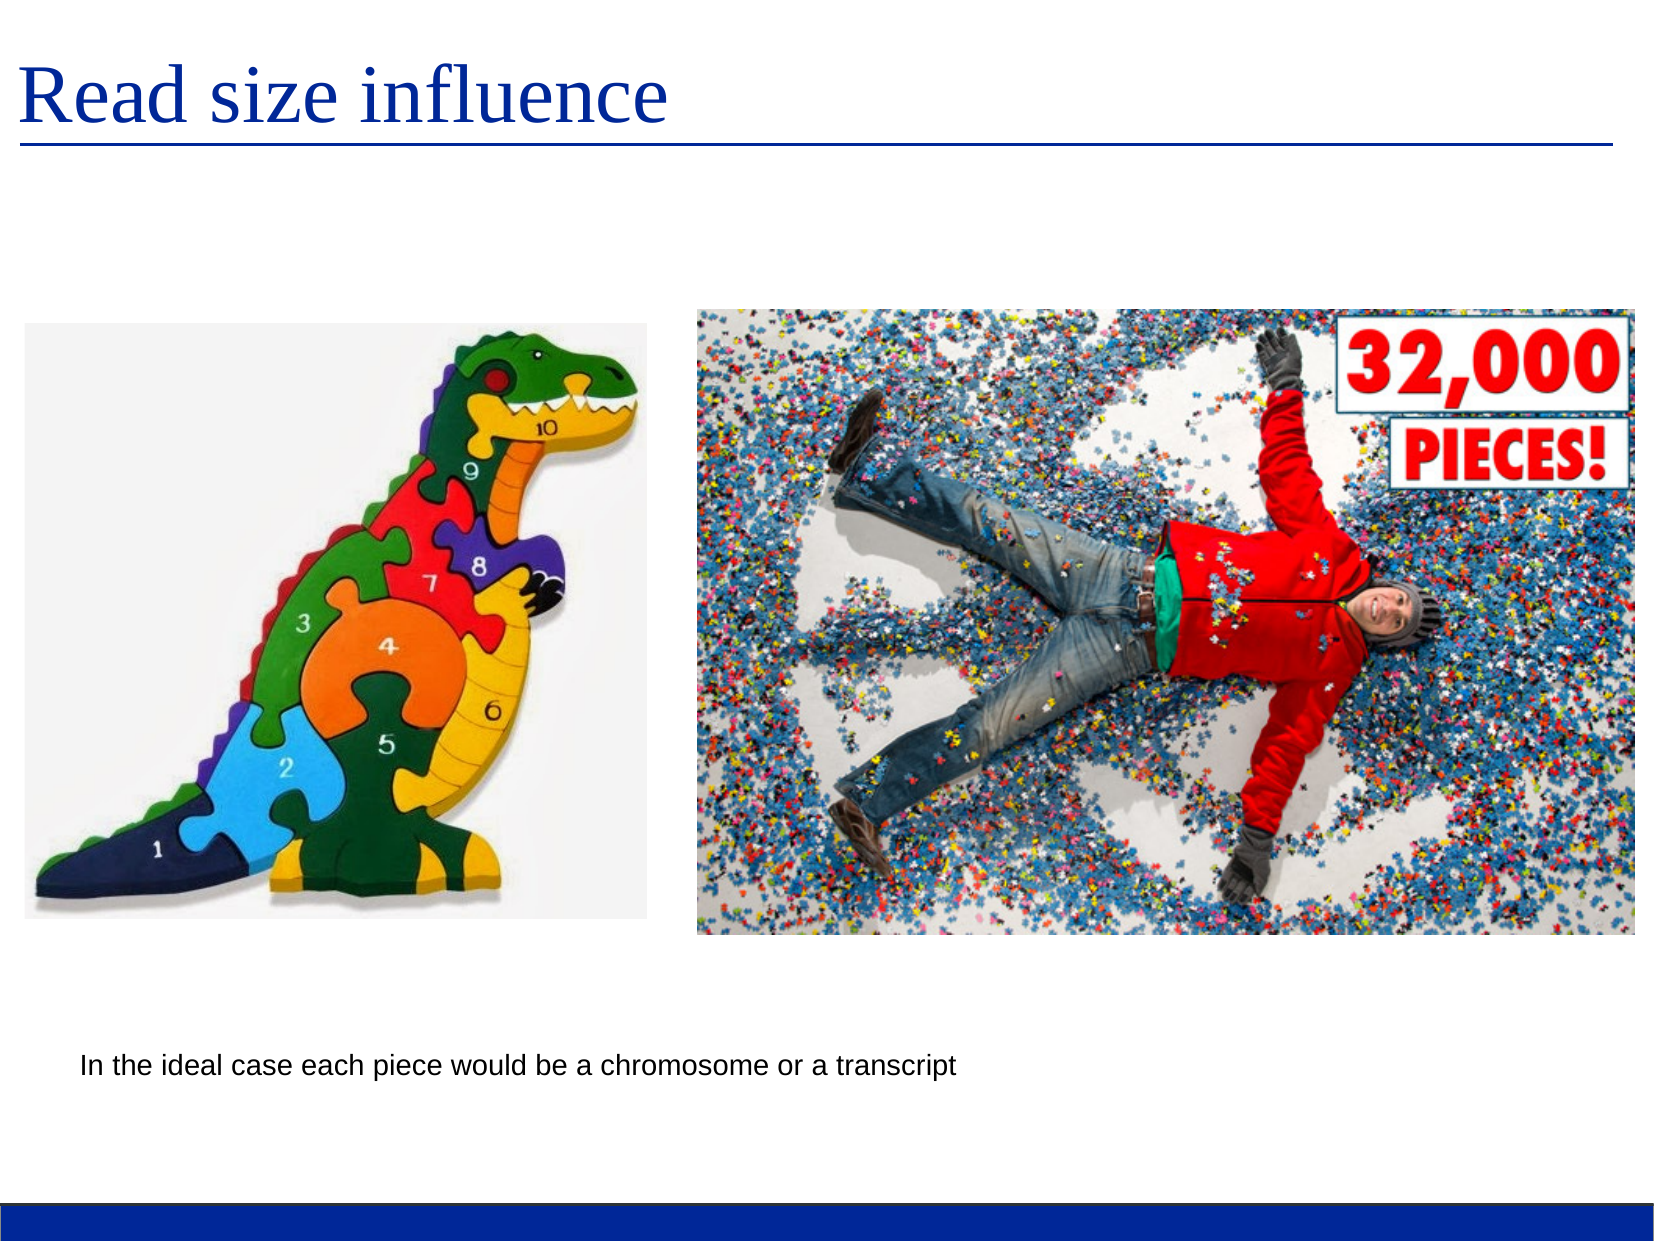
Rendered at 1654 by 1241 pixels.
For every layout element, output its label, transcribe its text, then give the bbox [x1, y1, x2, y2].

text_box In the ideal case each piece would be a chromosome or a transcript [64, 1041, 973, 1090]
title Read size influence [17, 0, 1589, 198]
picture [697, 309, 1635, 935]
picture [24, 323, 647, 919]
